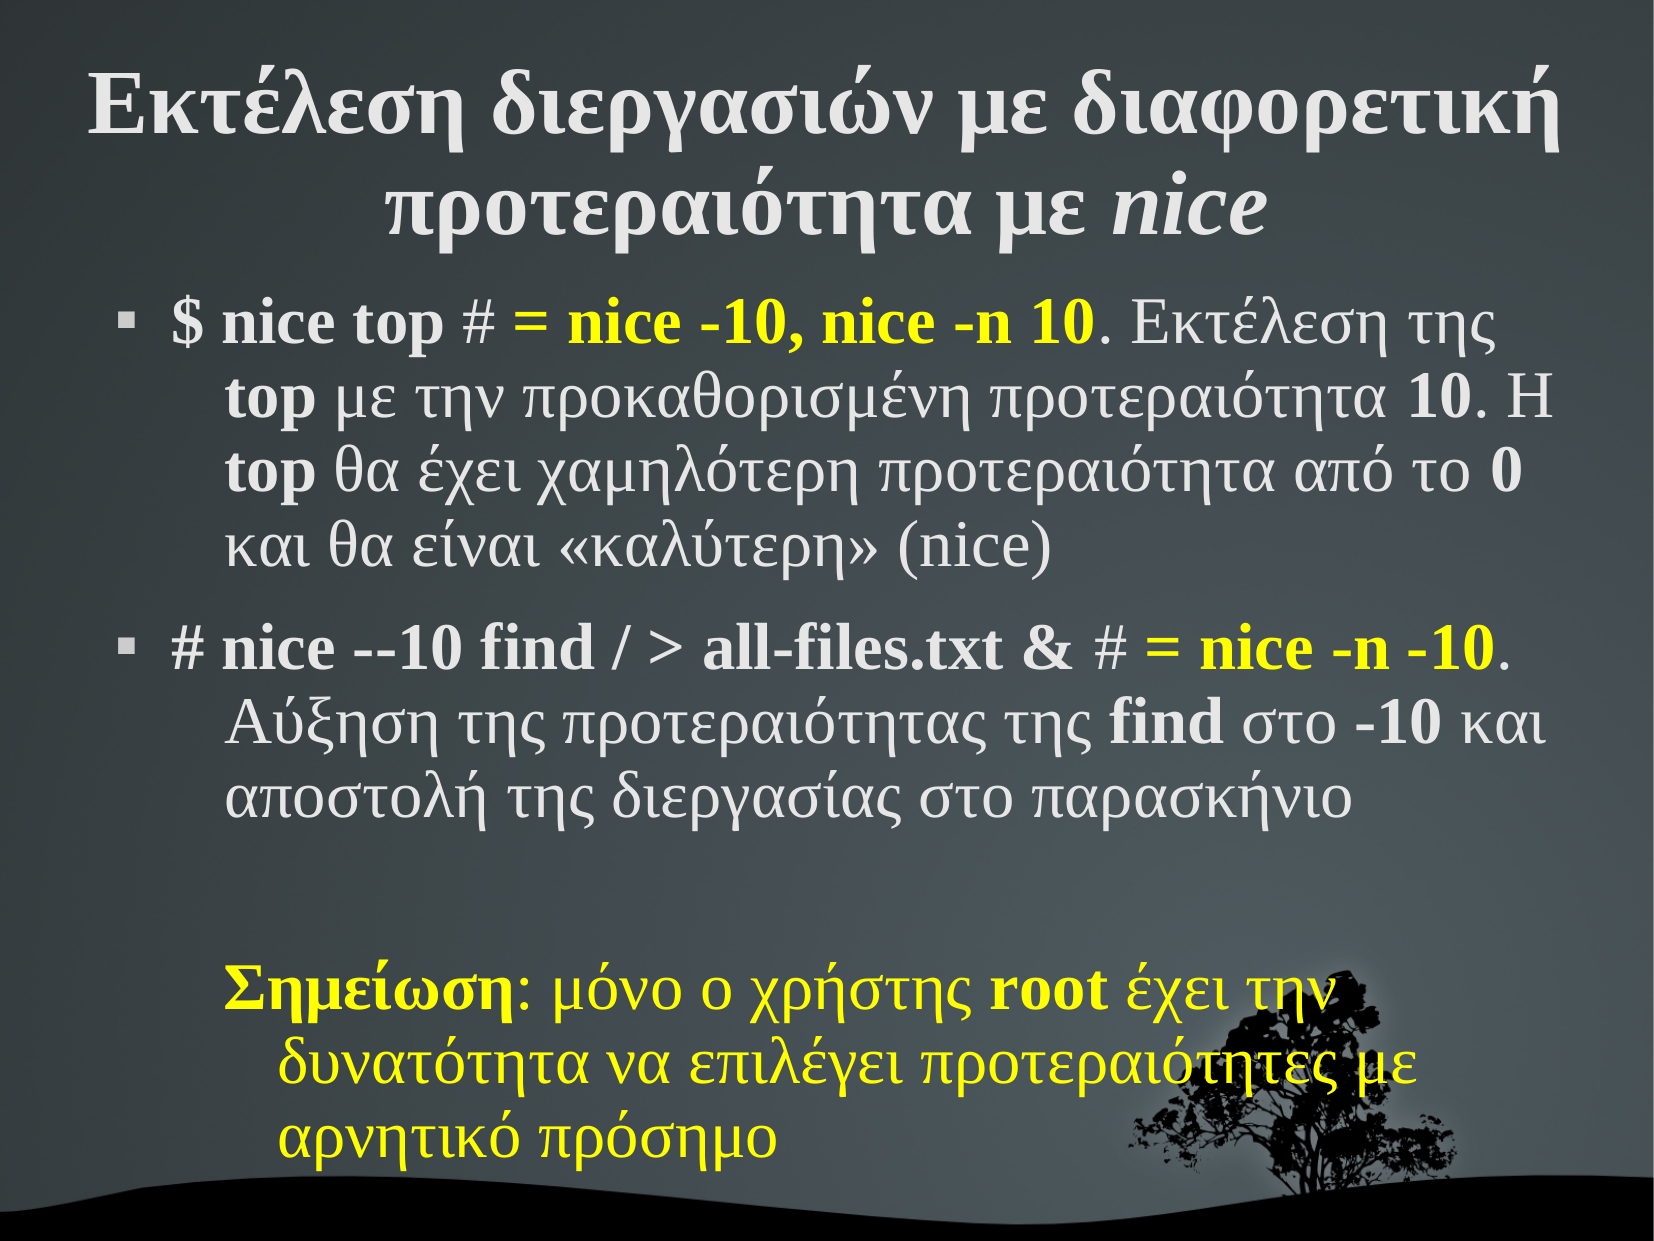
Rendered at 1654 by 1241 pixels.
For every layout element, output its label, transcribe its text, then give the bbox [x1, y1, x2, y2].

picture [0, 0, 1654, 1241]
title Εκτέλεση διεργασιών με διαφορετική προτεραιότητα με nice [82, 33, 1571, 273]
text_box Σημείωση: μόνο ο χρήστης root έχει την δυνατότητα να επιλέγει προτεραιότητες με αρνητικό πρόσημο [135, 949, 1492, 1199]
list $ nice top # = nice -10, nice -n 10. Εκτέλεση της top με την προκαθορισμένη προτεραιότητα 10. Η top θα έχει χαμηλότερη προτεραιότητα από το 0 και θα είναι «καλύτερη» (nice) # nice --10 find / > all-files.txt & # = nice -n -10. Αύξηση της προτεραιότητας της find στο -10 και αποστολή της διεργασίας στο παρασκήνιο [82, 284, 1571, 1103]
